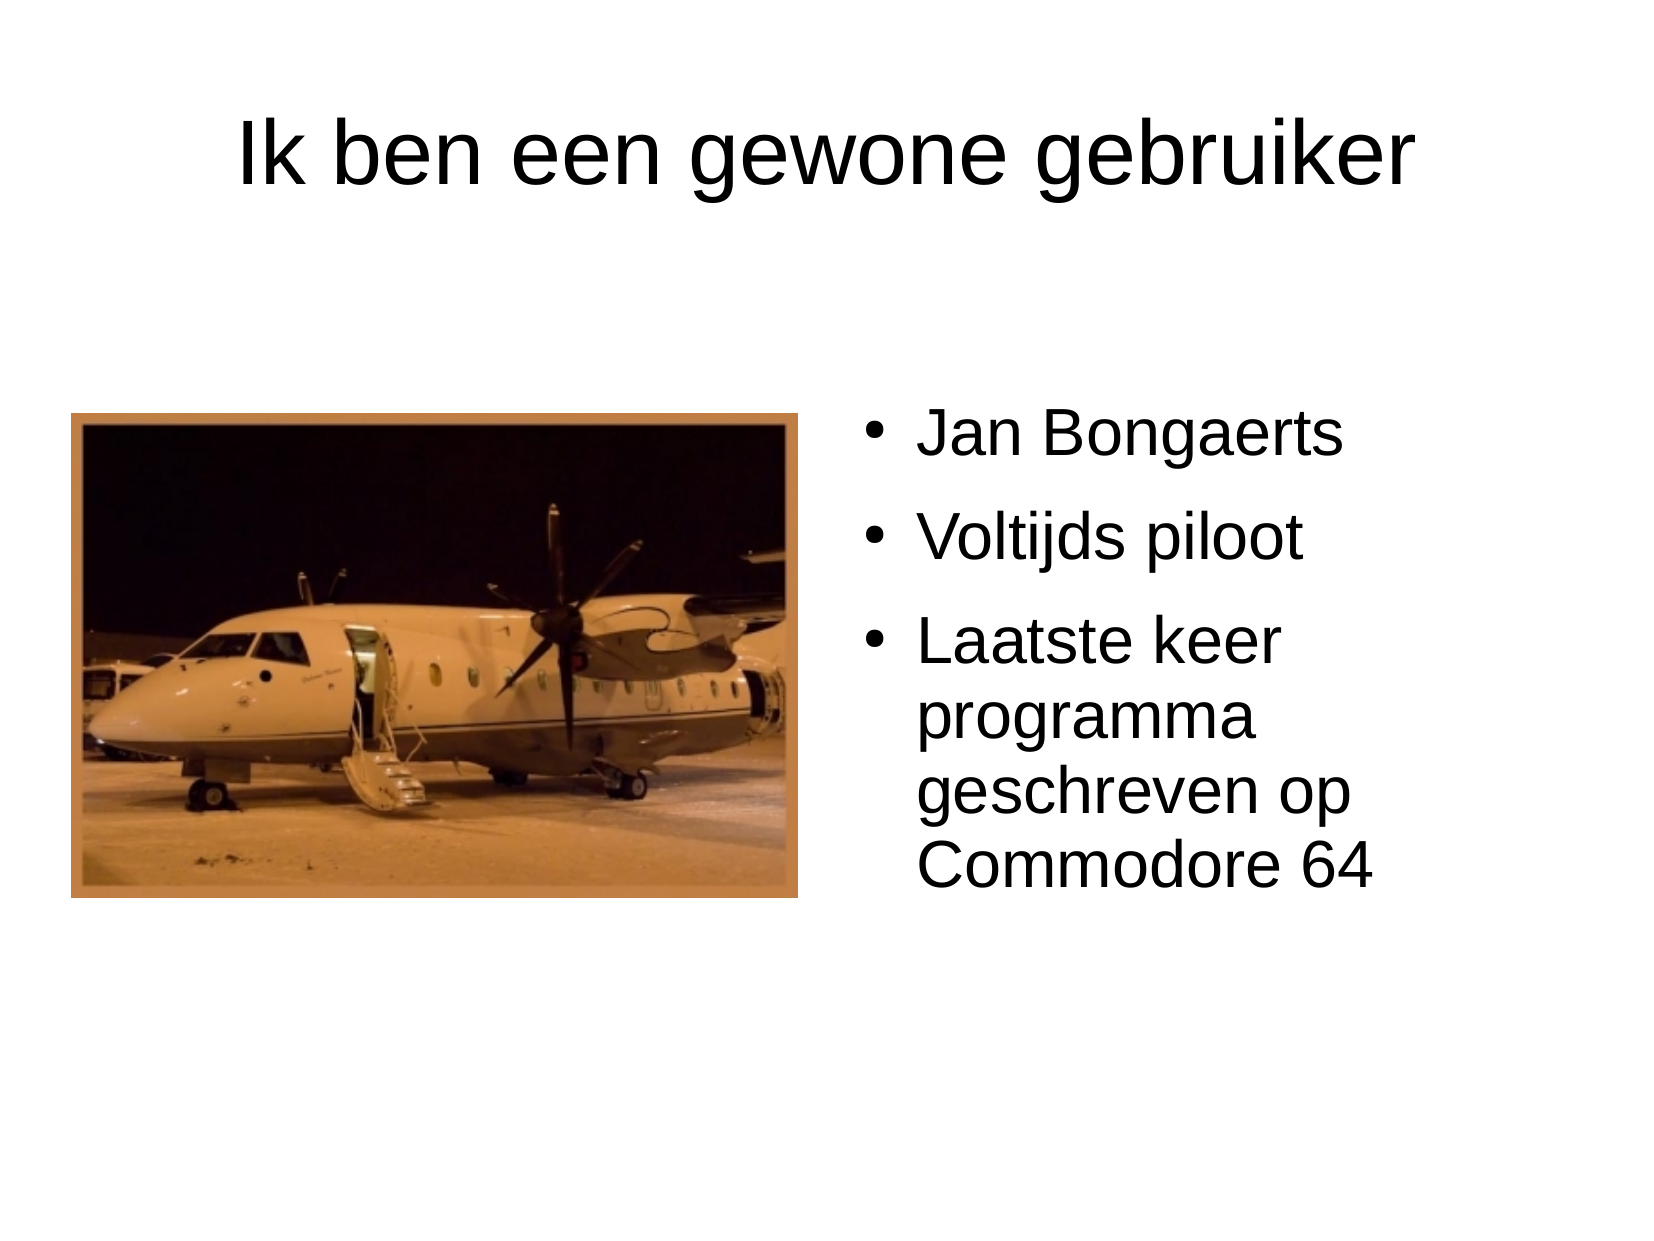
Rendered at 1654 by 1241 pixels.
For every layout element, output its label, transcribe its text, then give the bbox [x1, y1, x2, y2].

title Ik ben een gewone gebruiker [82, 56, 1571, 250]
picture [71, 413, 798, 899]
list Jan Bongaerts Voltijds piloot Laatste keer programma geschreven op Commodore 64 [845, 290, 1572, 1109]
